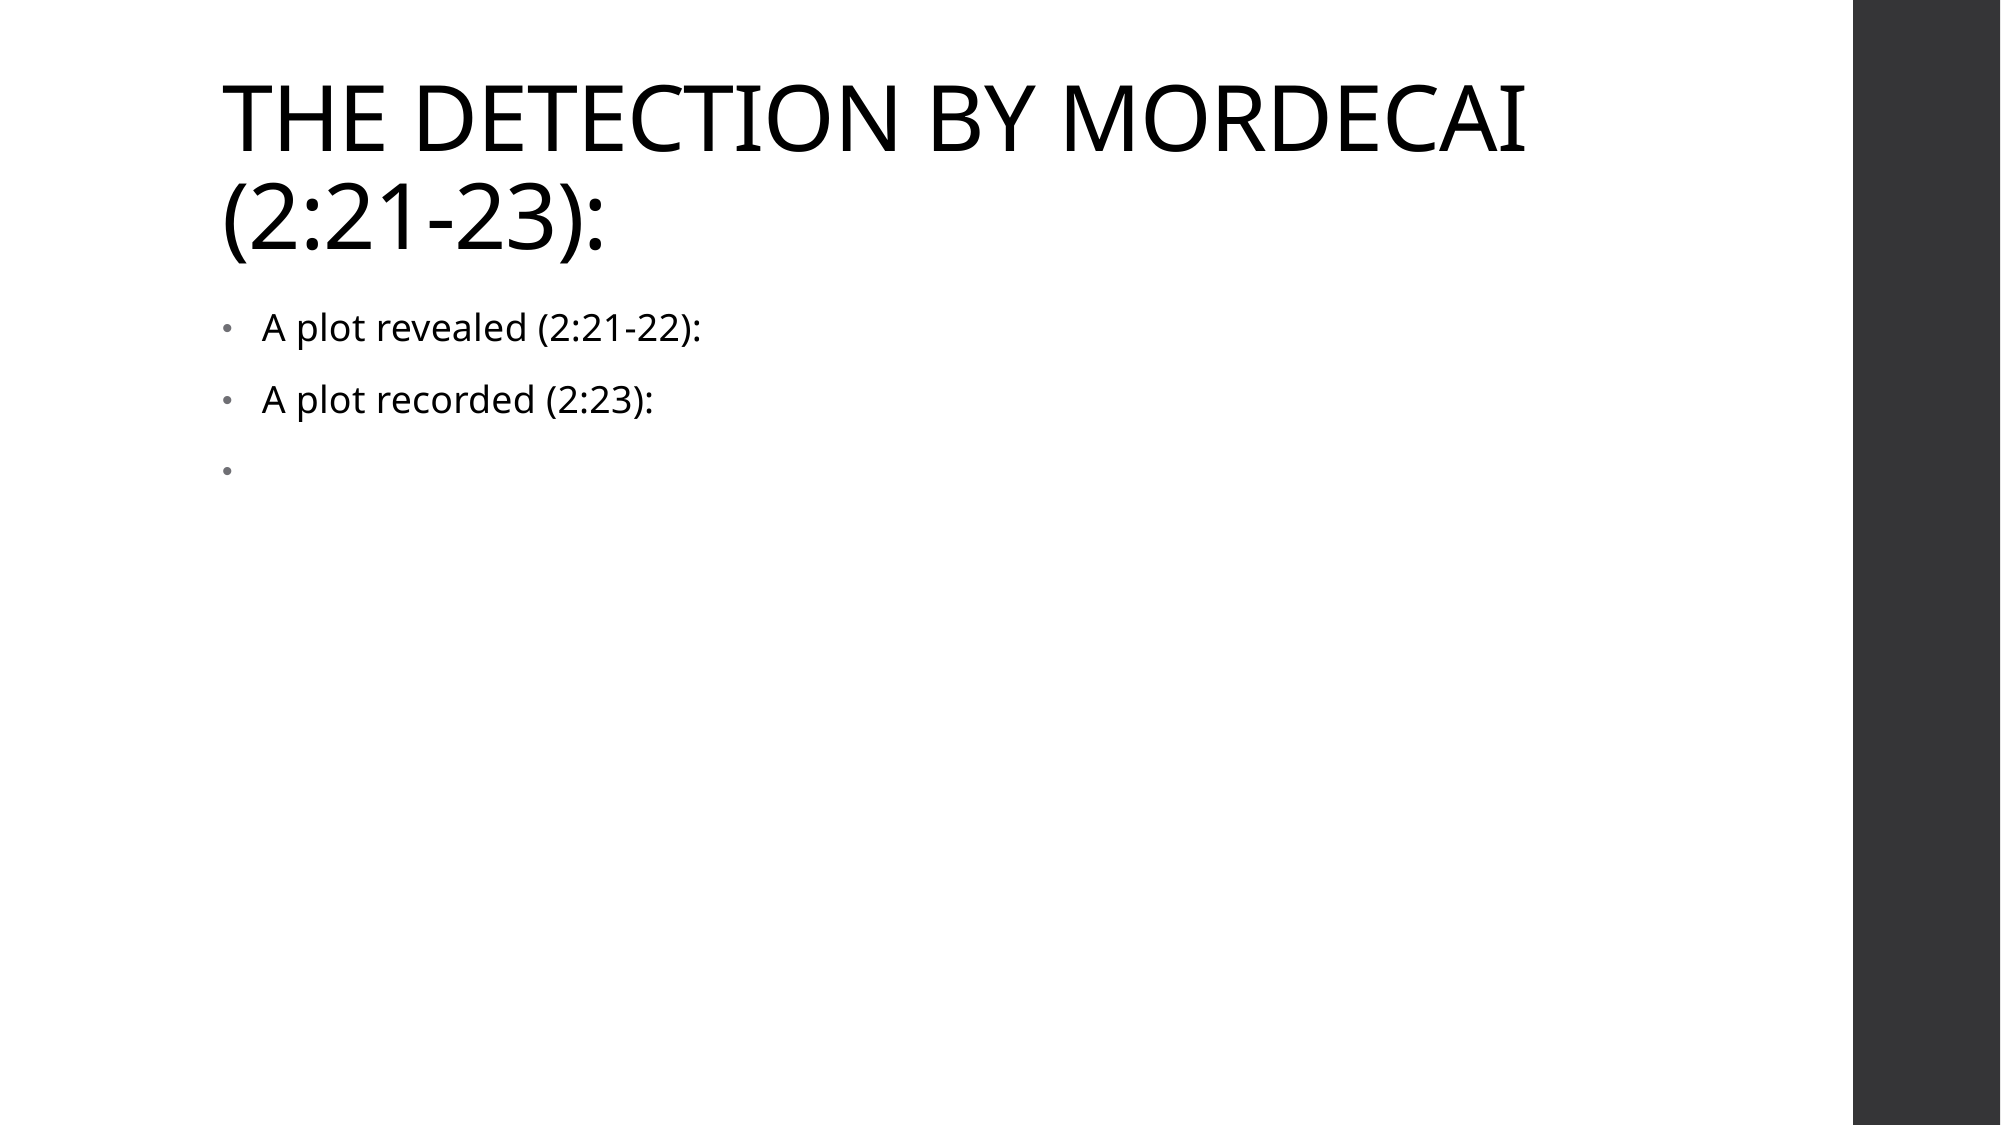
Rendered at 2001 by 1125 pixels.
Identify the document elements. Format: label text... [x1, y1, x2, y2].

title THE DETECTION BY MORDECAI (2:21-23): [206, 60, 1797, 278]
list A plot revealed (2:21-22): A plot recorded (2:23): [206, 299, 1617, 1014]
